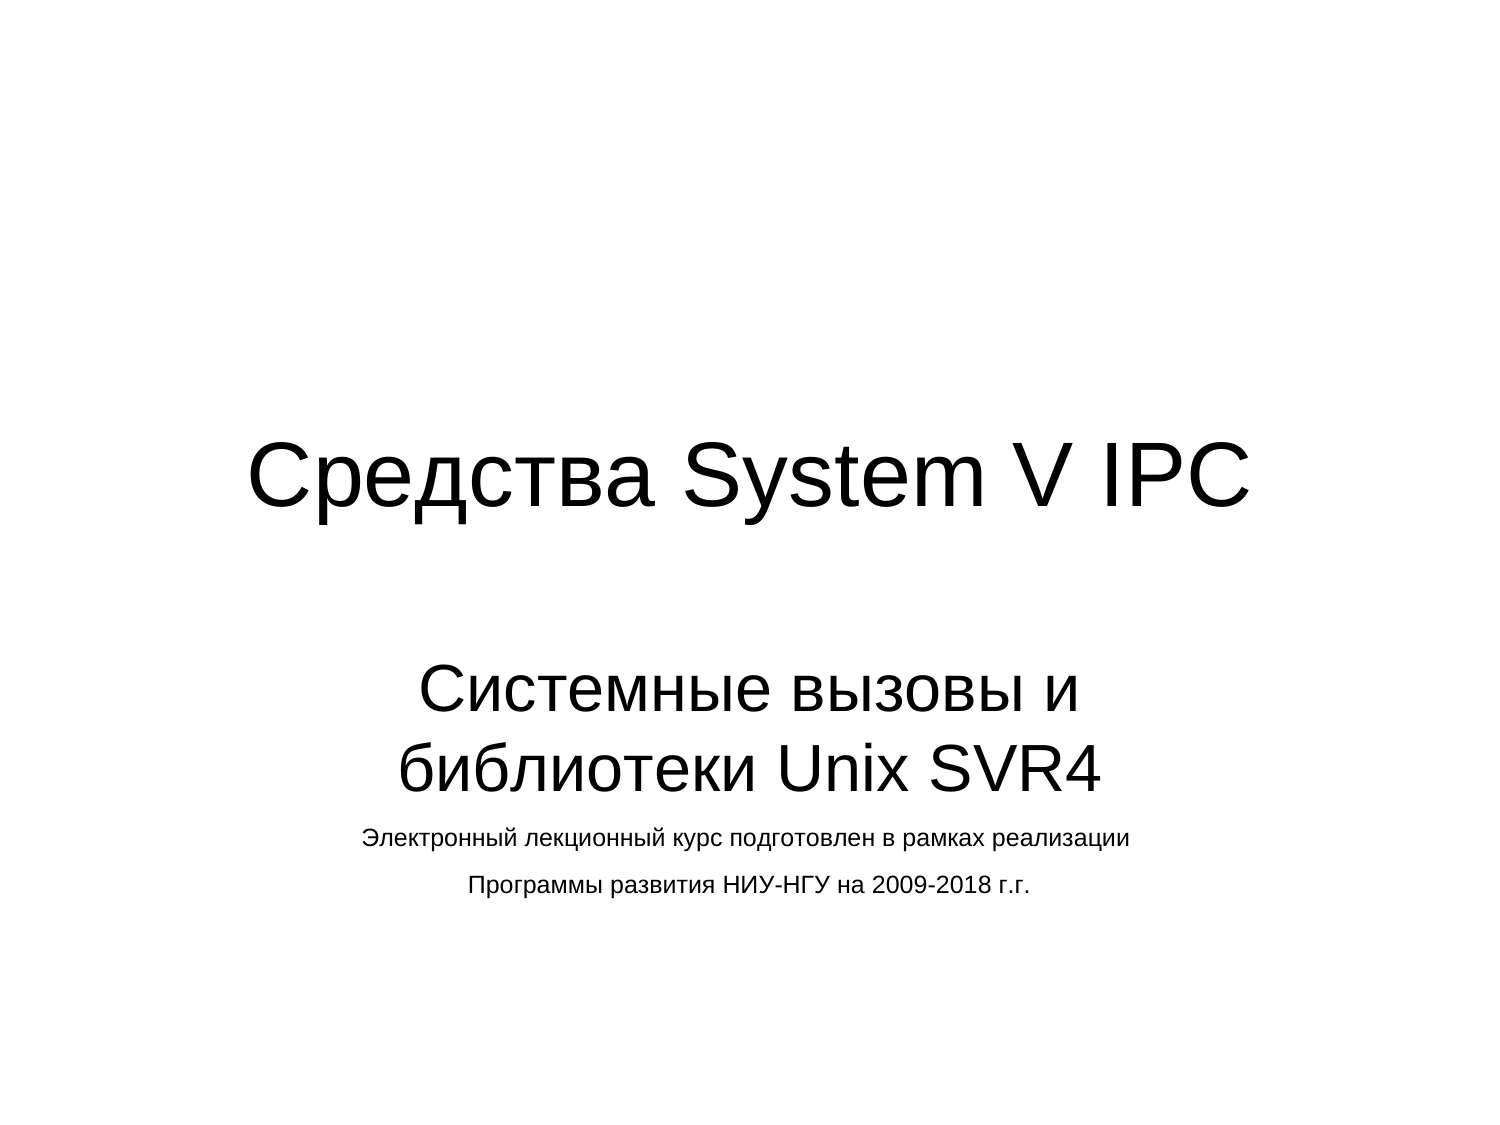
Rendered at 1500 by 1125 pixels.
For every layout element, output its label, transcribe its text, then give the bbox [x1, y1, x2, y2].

subtitle Системные вызовы и библиотеки Unix SVR4 Электронный лекционный курс подготовлен в рамках реализации Программы развития НИУ-НГУ на 2009-2018 г.г. [225, 637, 1276, 926]
title Средства System V IPC [112, 349, 1388, 591]
